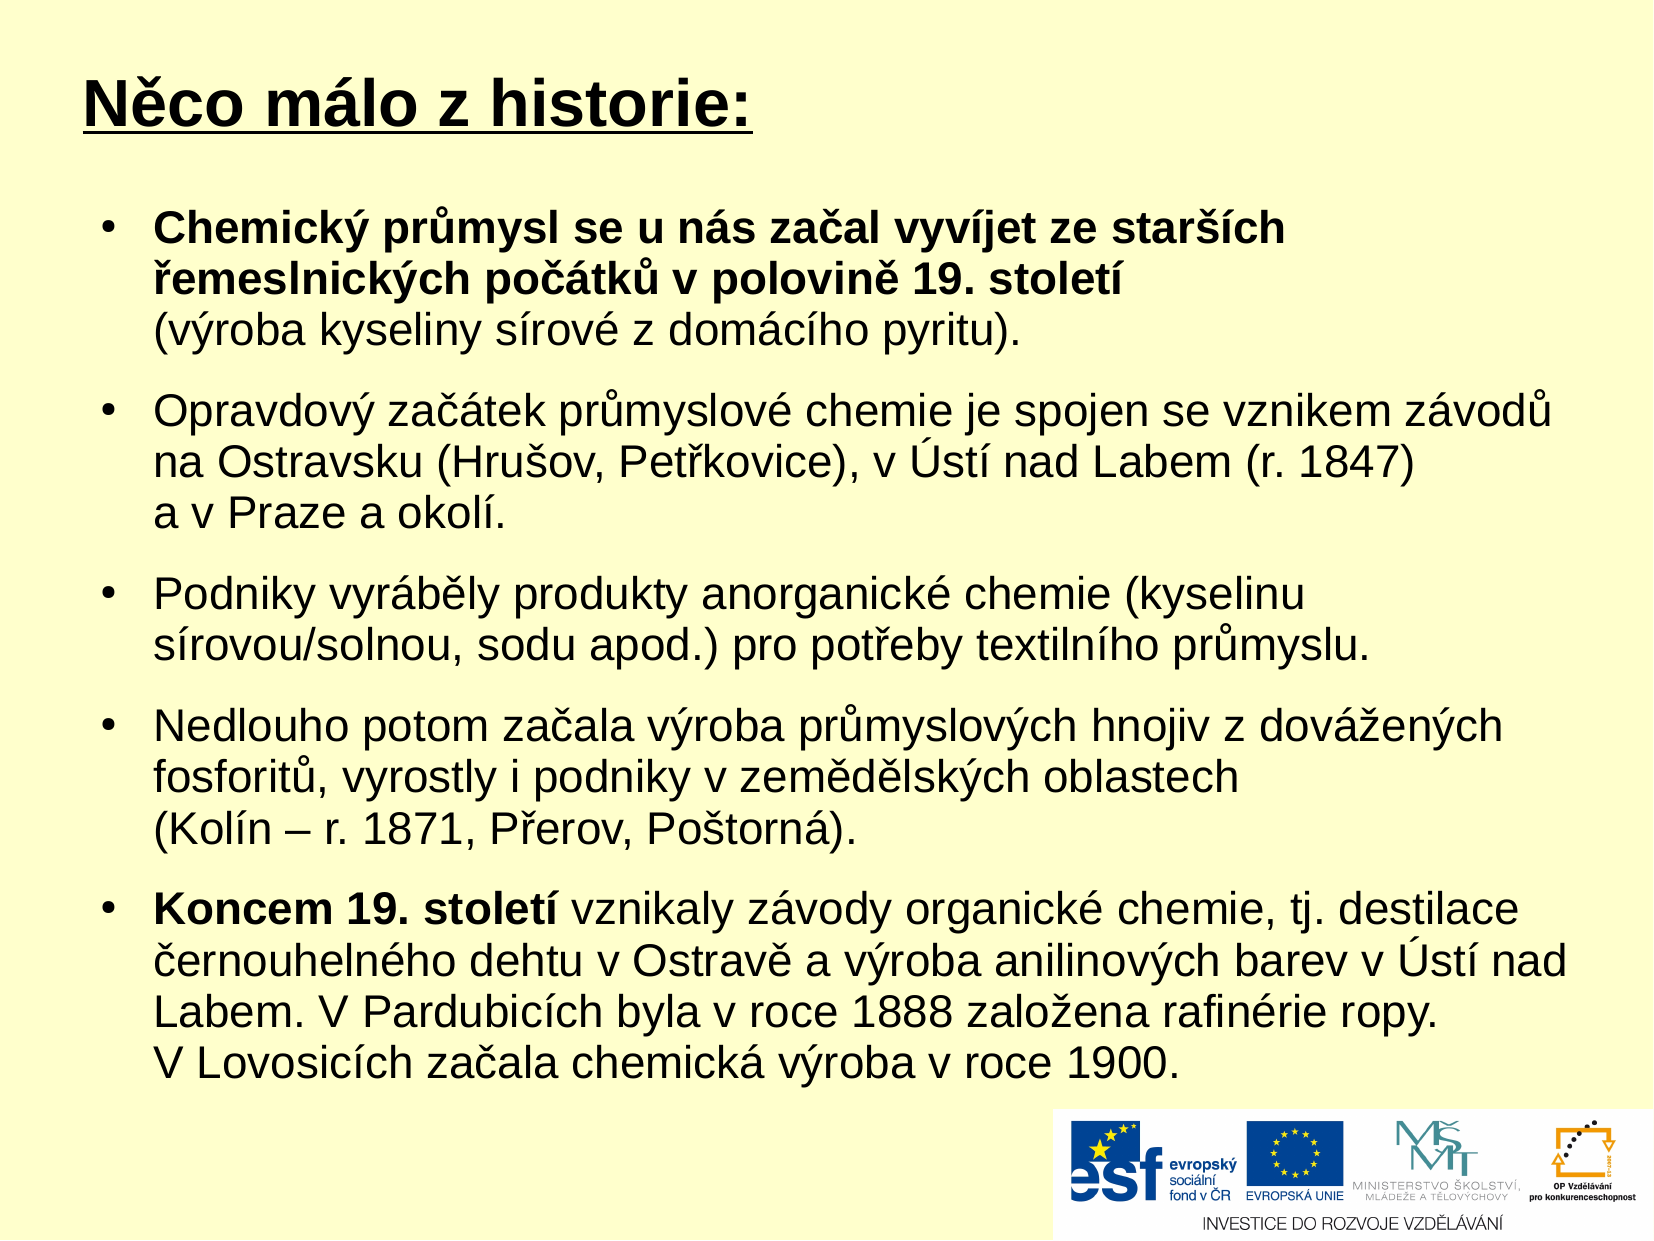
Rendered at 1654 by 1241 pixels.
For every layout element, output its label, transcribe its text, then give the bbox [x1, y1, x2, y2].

list Chemický průmysl se u nás začal vyvíjet ze starších řemeslnických počátků v polovině 19. století (výroba kyseliny sírové z domácího pyritu). Opravdový začátek průmyslové chemie je spojen se vznikem závodů na Ostravsku (Hrušov, Petřkovice), v Ústí nad Labem (r. 1847) a v Praze a okolí. Podniky vyráběly produkty anorganické chemie (kyselinu sírovou/solnou, sodu apod.) pro potřeby textilního průmyslu. Nedlouho potom začala výroba průmyslových hnojiv z dovážených fosforitů, vyrostly i podniky v zemědělských oblastech (Kolín – r. 1871, Přerov, Poštorná). Koncem 19. století vznikaly závody organické chemie, tj. destilace černouhelného dehtu v Ostravě a výroba anilinových barev v Ústí nad Labem. V Pardubicích byla v roce 1888 založena rafinérie ropy. V Lovosicích začala chemická výroba v roce 1900. [82, 201, 1571, 1241]
picture [1053, 1109, 1654, 1241]
title Něco málo z historie: [82, 0, 1571, 201]
